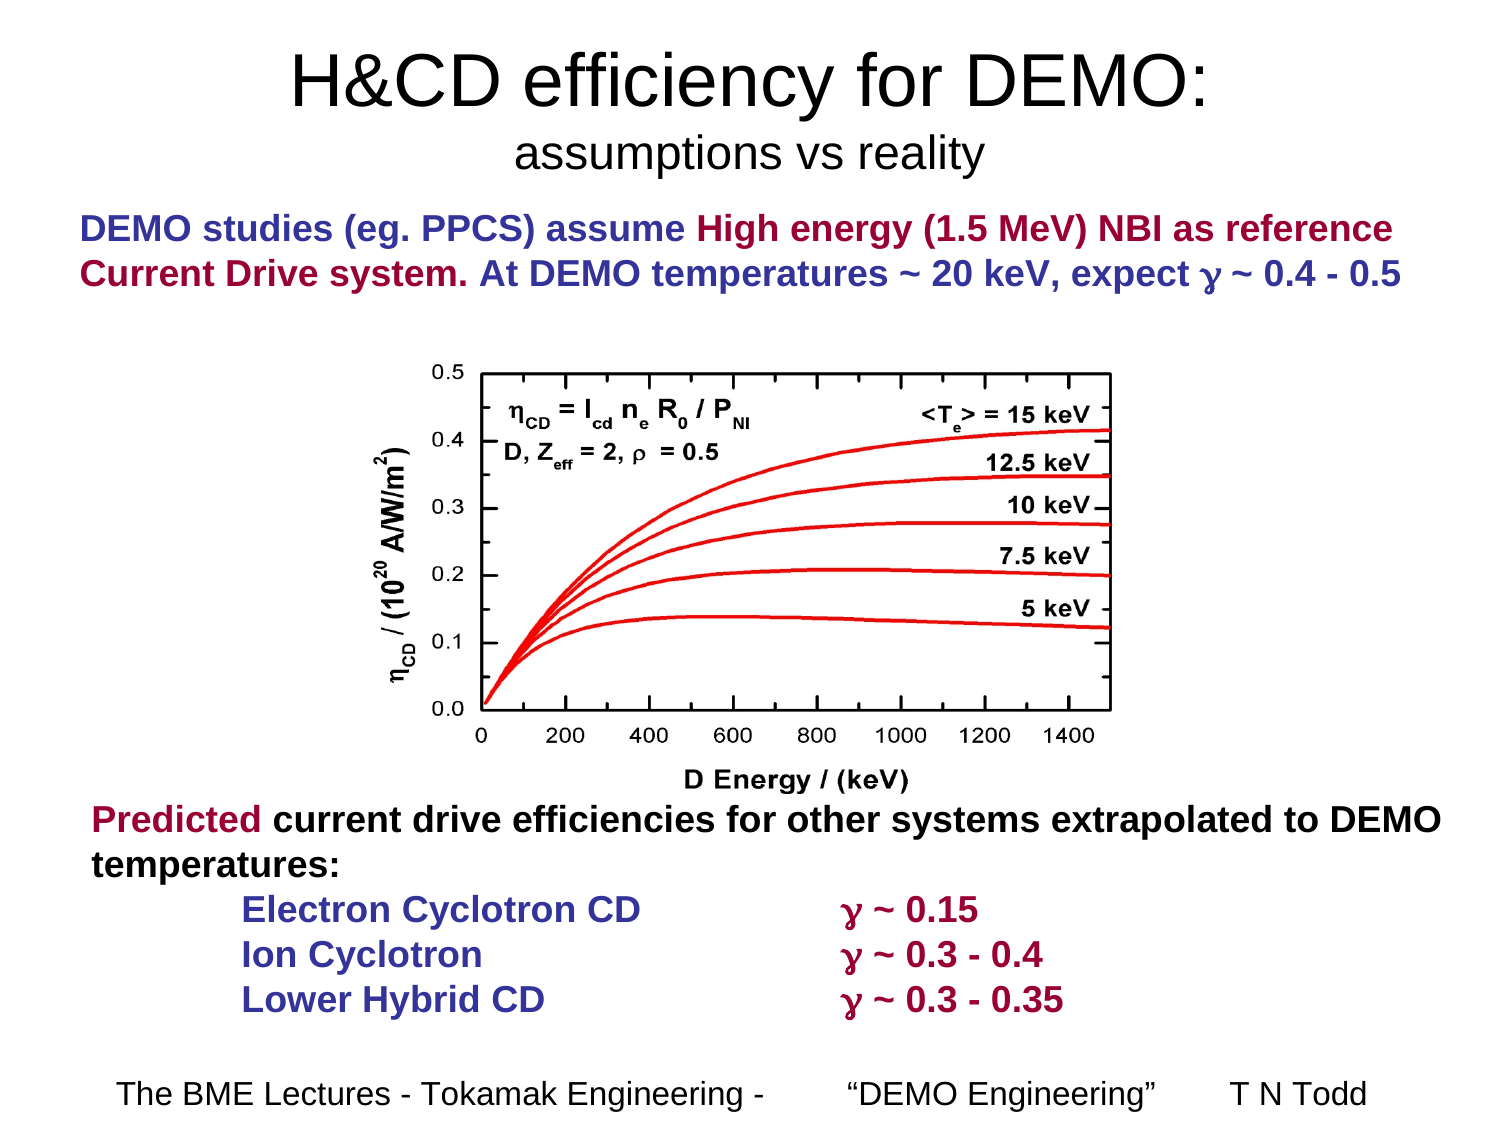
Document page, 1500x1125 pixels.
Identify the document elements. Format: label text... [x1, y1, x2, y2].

text_box DEMO studies (eg. PPCS) assume High energy (1.5 MeV) NBI as reference Current Drive system. At DEMO temperatures ~ 20 keV, expect  ~ 0.4 - 0.5 [64, 196, 1441, 302]
picture [372, 361, 1114, 786]
text_box Predicted current drive efficiencies for other systems extrapolated to DEMO temperatures: Electron Cyclotron CD  ~ 0.15 Ion Cyclotron  ~ 0.3 - 0.4 Lower Hybrid CD  ~ 0.3 - 0.35 [76, 786, 1465, 1028]
text_box H&CD efficiency for DEMO: assumptions vs reality [75, 19, 1426, 192]
